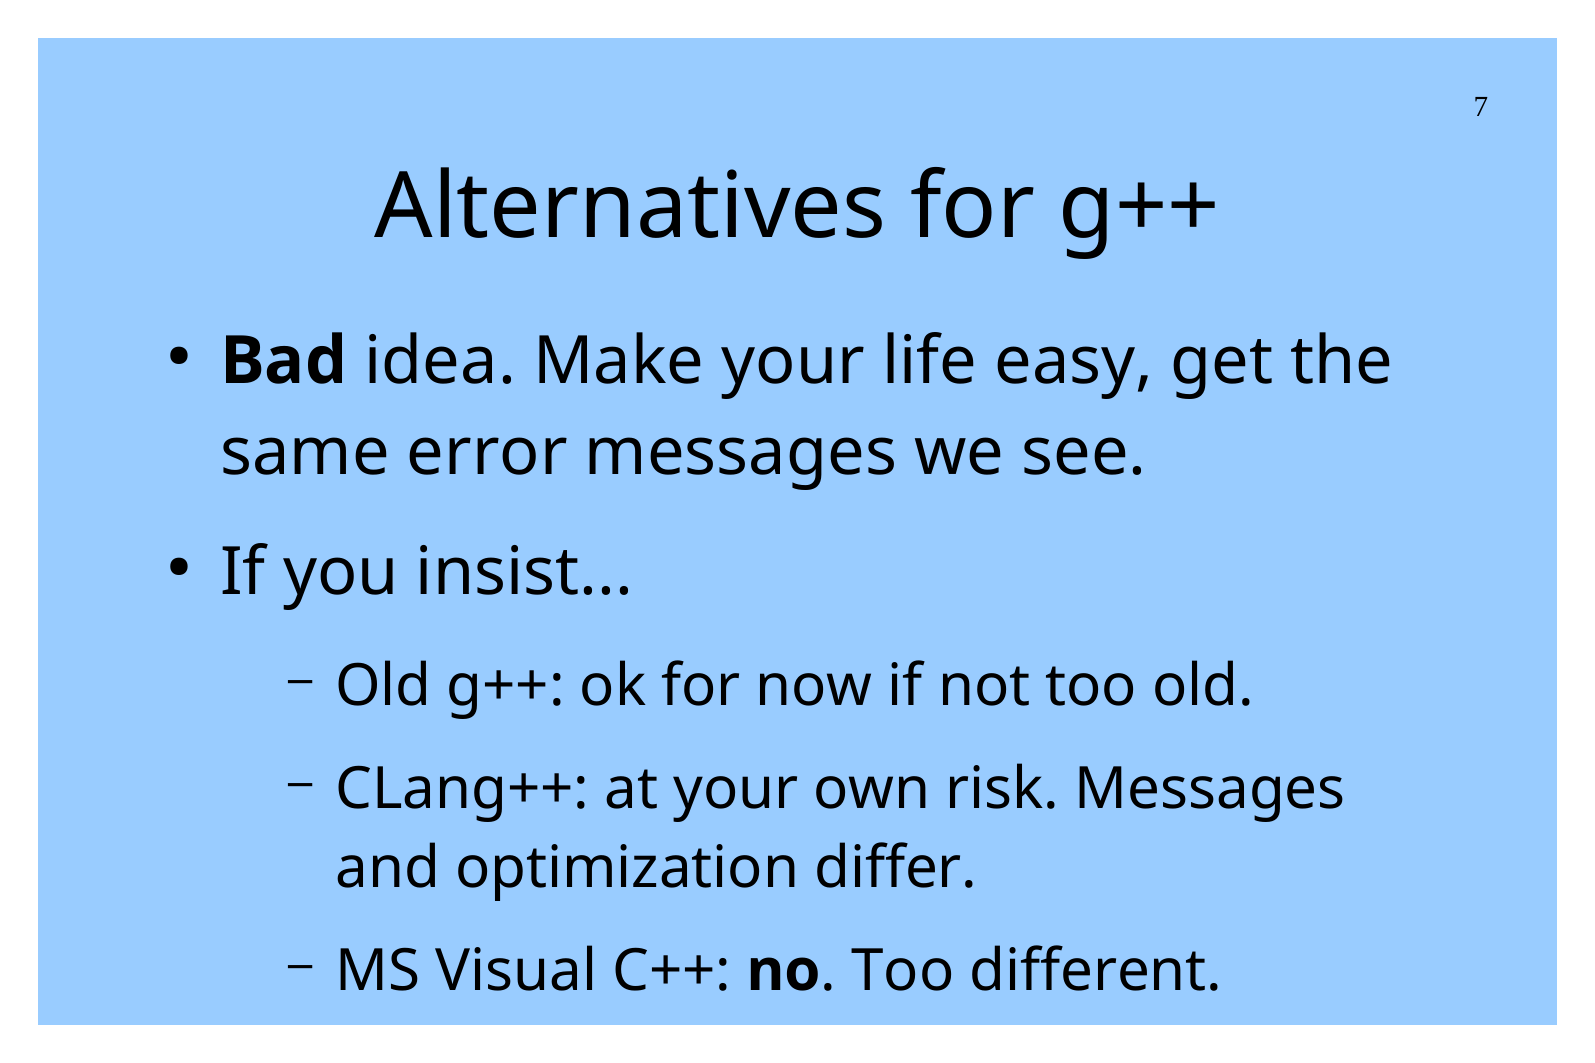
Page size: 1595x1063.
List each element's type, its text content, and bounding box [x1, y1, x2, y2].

list Bad idea. Make your life easy, get the same error messages we see. If you insist... Old g++: ok for now if not too old. CLang++: at your own risk. Messages and optimization differ. MS Visual C++: no. Too different. [149, 312, 1447, 991]
title Alternatives for g++ [149, 119, 1447, 285]
